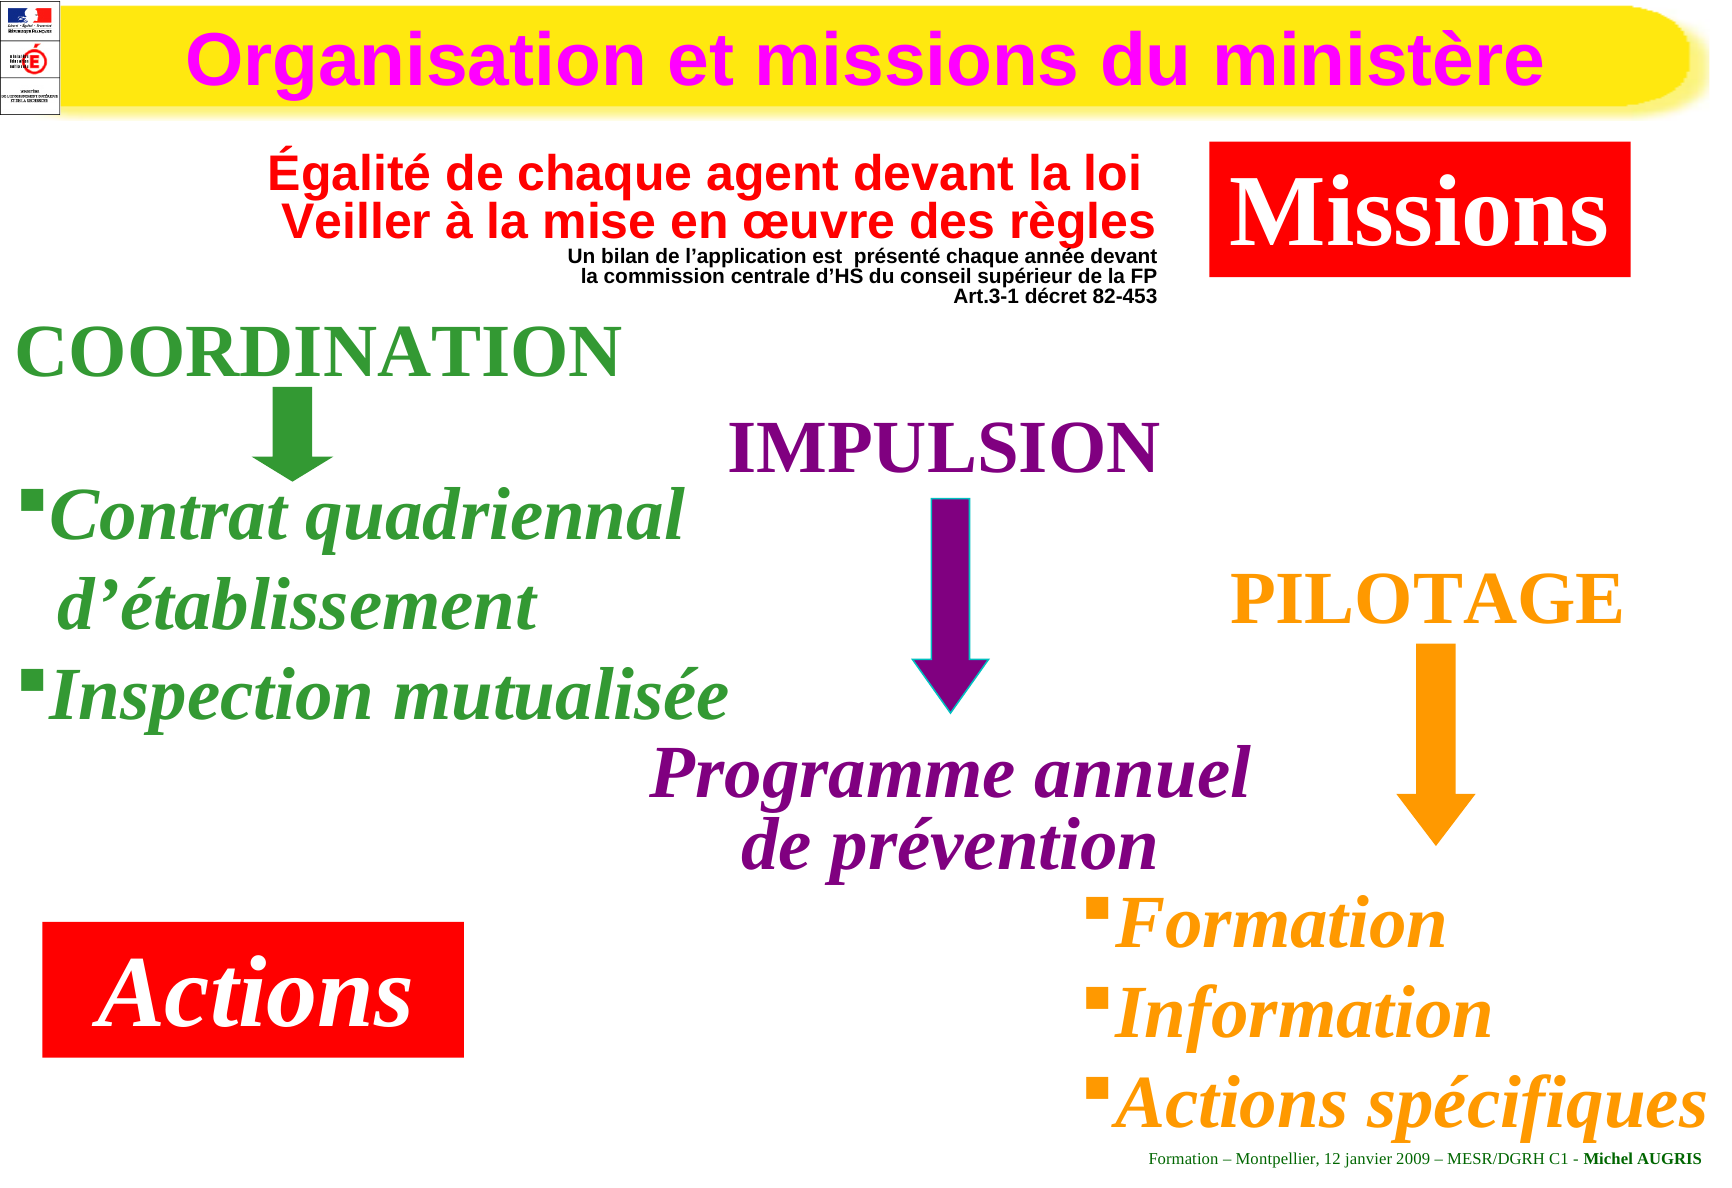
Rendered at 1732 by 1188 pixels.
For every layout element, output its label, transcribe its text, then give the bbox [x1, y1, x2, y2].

text_box PILOTAGE [1214, 541, 1641, 647]
text_box [912, 498, 989, 714]
text_box Programme annuel de prévention [634, 732, 1267, 892]
text_box [1397, 644, 1475, 845]
text_box [1209, 141, 1631, 278]
text_box COORDINATION [0, 294, 639, 400]
text_box Organisation et missions du ministère [170, 3, 1563, 109]
picture [0, 0, 1710, 121]
text_box Égalité de chaque agent devant la loi Veiller à la mise en œuvre des règles Un bilan de l’application est présenté chaque année devant la commission centrale d’HS du conseil supérieur de la FP Art.3-1 décret 82-453 [252, 144, 1173, 316]
text_box Formation Information Actions spécifiques [1065, 864, 1725, 1150]
text_box IMPULSION [712, 390, 1177, 496]
text_box Actions [82, 917, 430, 1055]
text_box Contrat quadriennal d’établissement Inspection mutualisée [0, 456, 746, 742]
text_box [42, 921, 464, 1058]
text_box Missions [1214, 135, 1625, 274]
text_box [254, 387, 331, 481]
